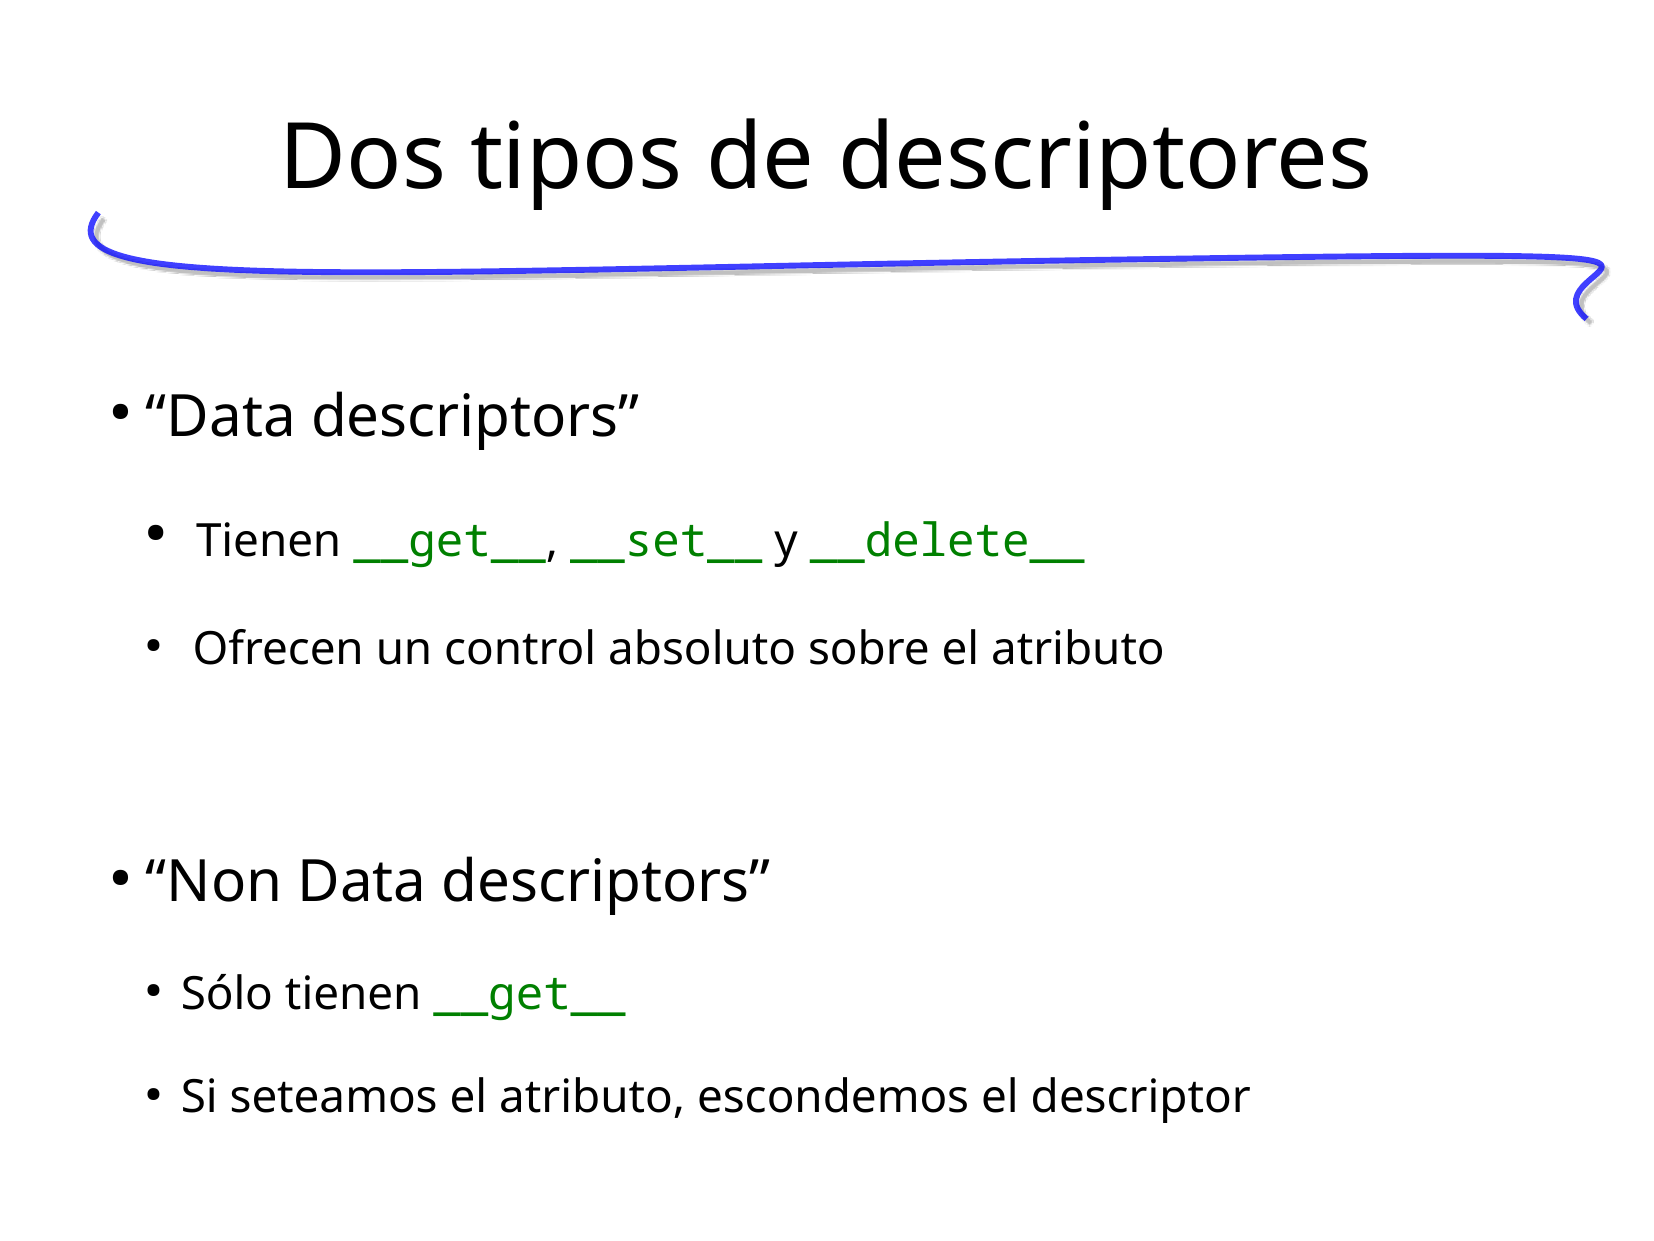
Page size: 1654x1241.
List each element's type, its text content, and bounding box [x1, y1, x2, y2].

title Dos tipos de descriptores [82, 49, 1571, 257]
subtitle “Data descriptors” Tienen __get__, __set__ y __delete__ Ofrecen un control absoluto sobre el atributo “Non Data descriptors” Sólo tienen __get__ Si seteamos el atributo, escondemos el descriptor [109, 303, 1619, 1198]
